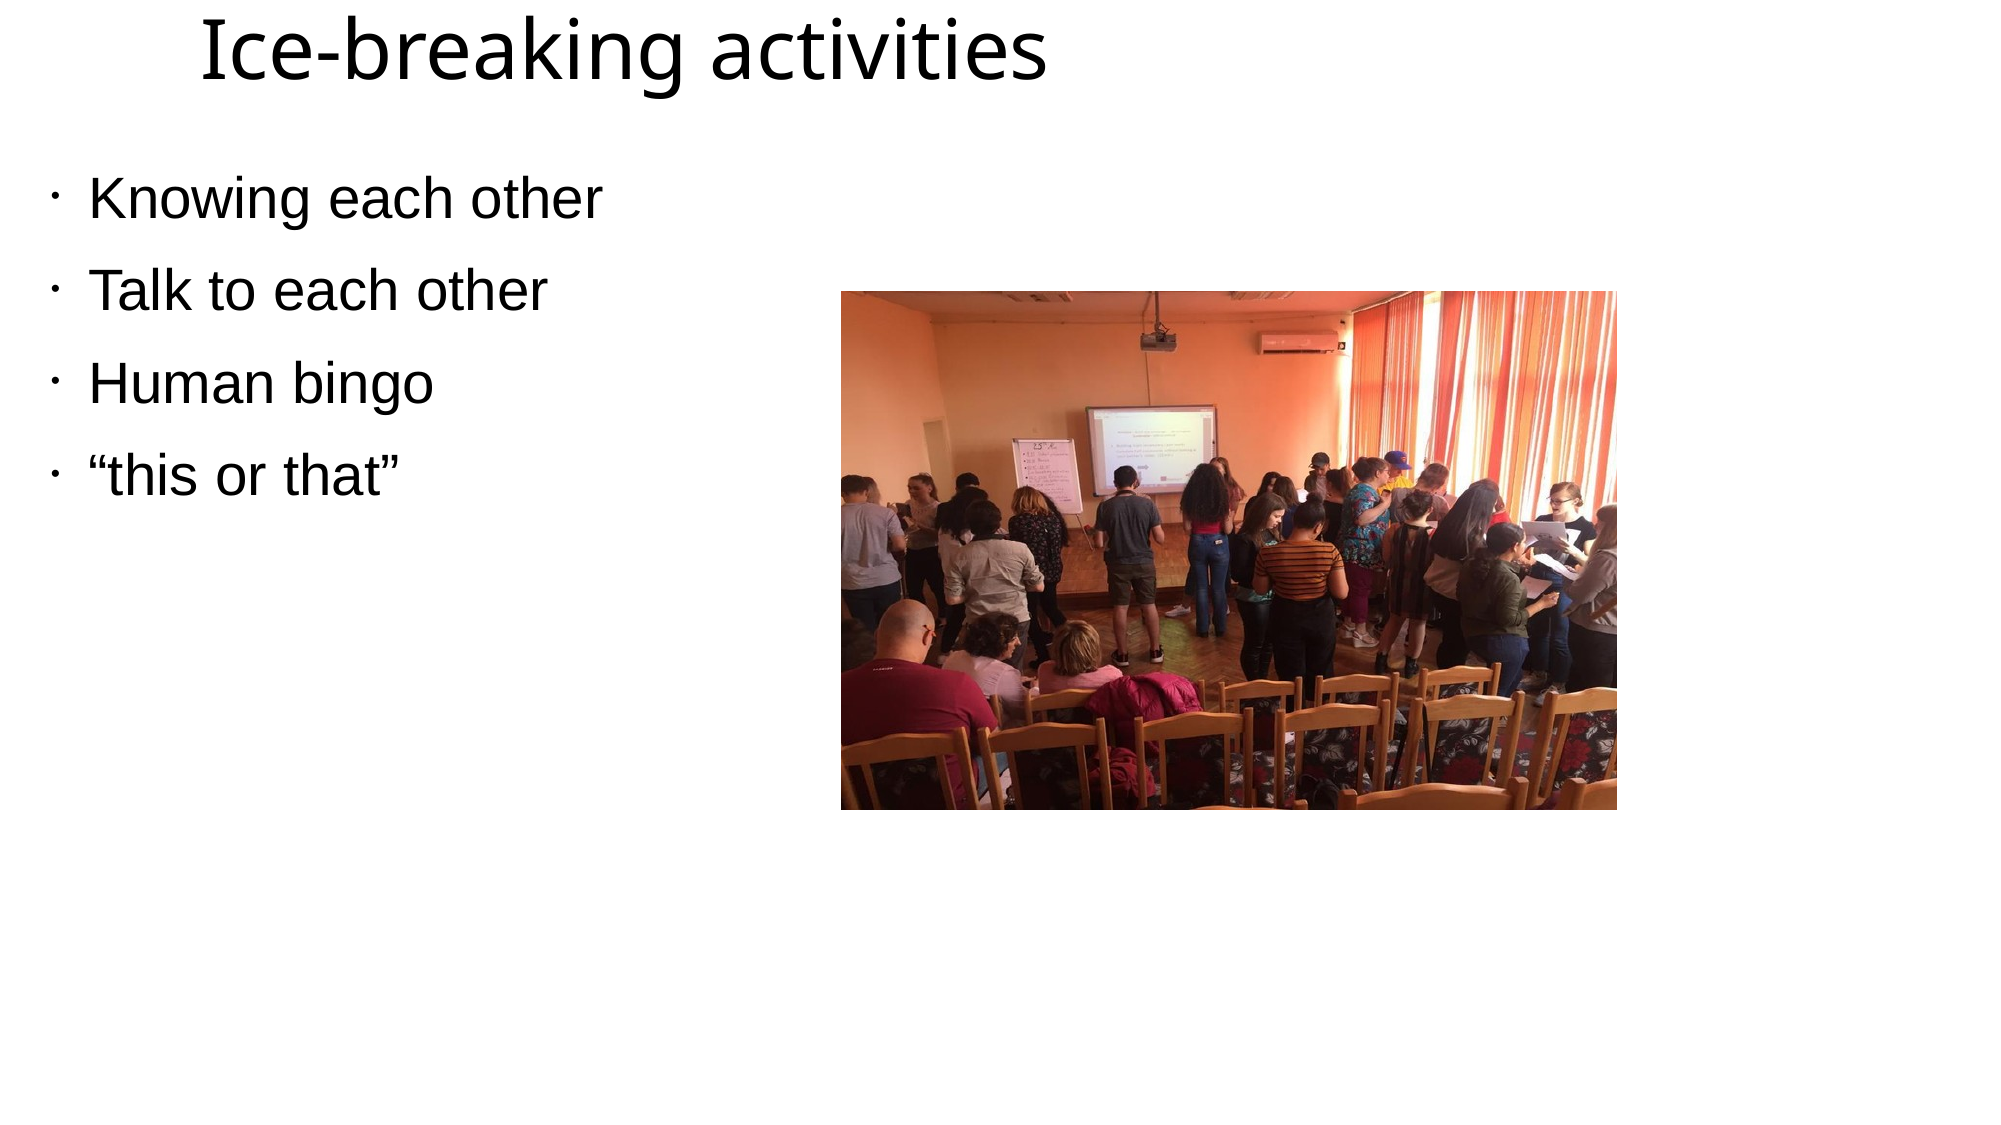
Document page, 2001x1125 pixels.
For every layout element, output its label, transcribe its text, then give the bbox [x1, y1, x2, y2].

picture [841, 291, 1617, 810]
title Ice-breaking activities [0, 0, 1251, 218]
list Knowing each other Talk to each other Human bingo “this or that” [36, 160, 1762, 1093]
